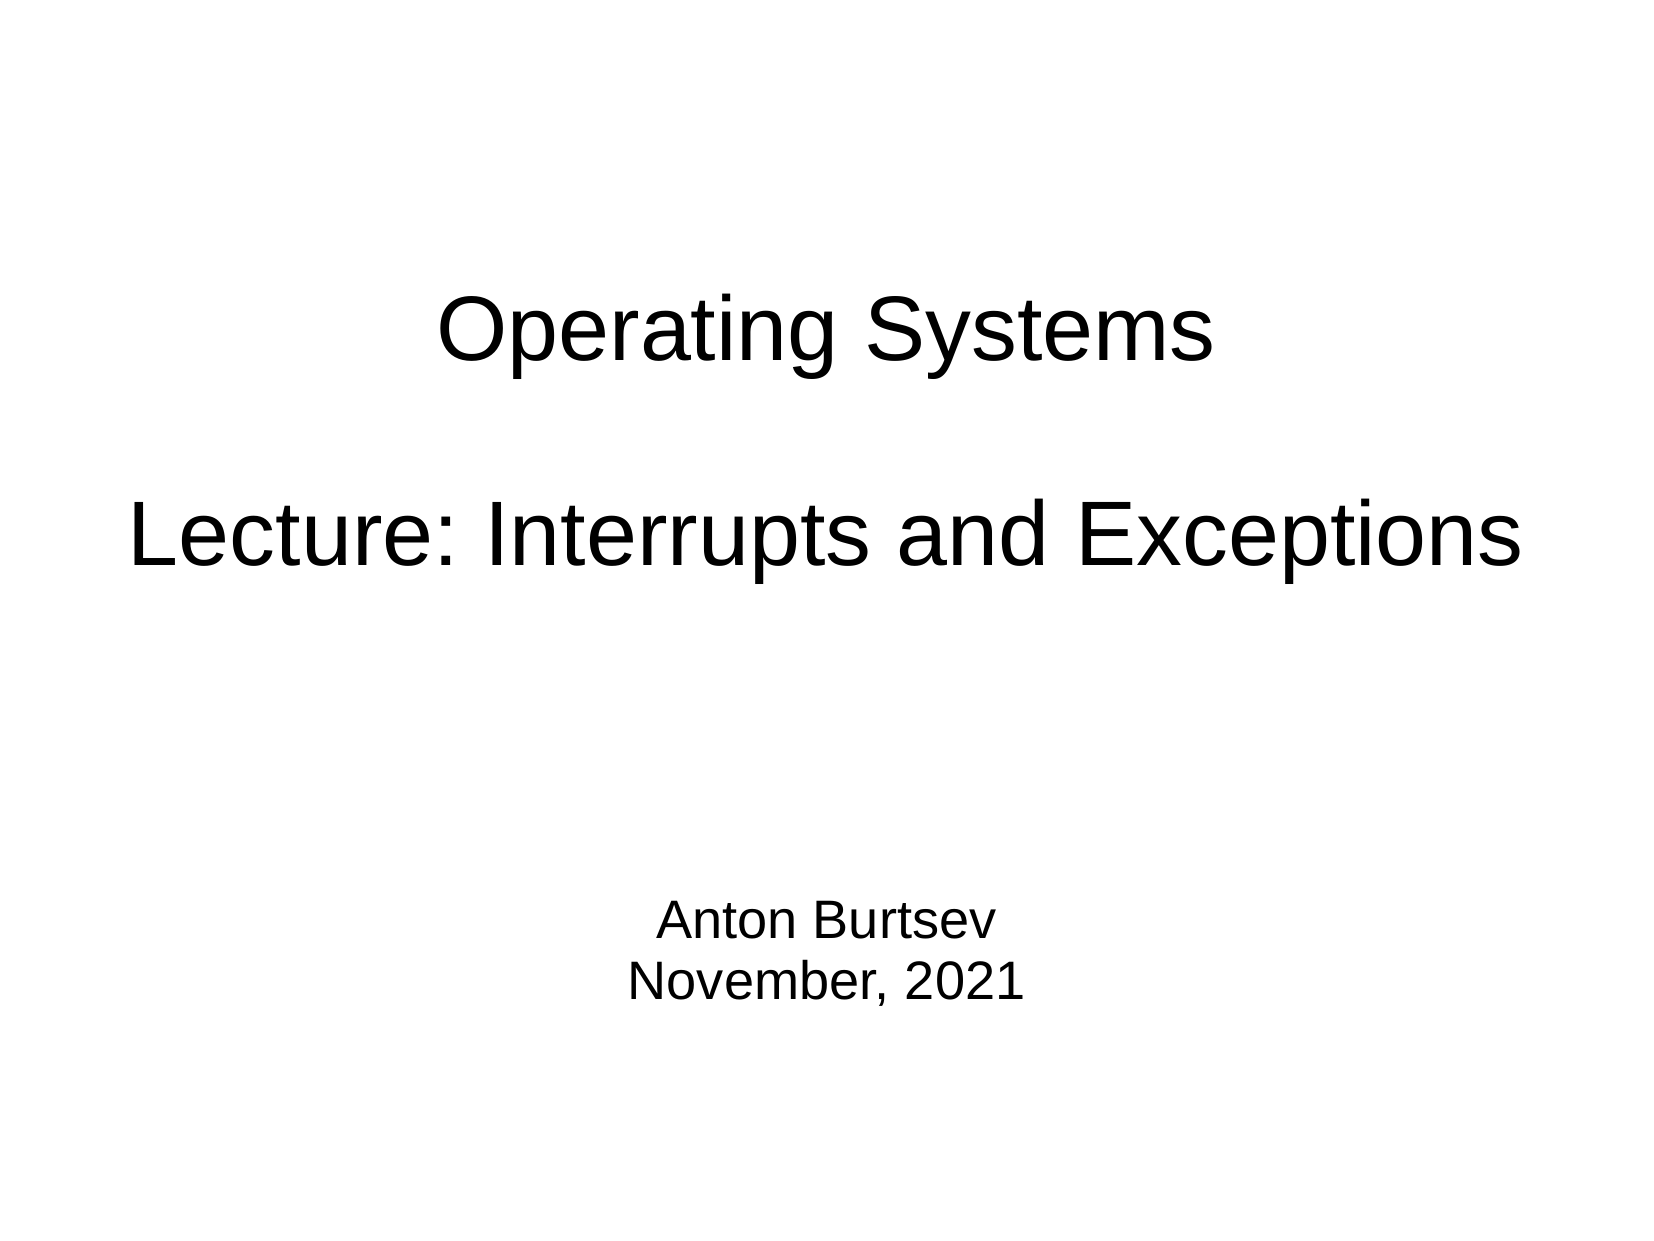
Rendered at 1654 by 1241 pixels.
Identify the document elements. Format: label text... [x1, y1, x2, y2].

subtitle Anton Burtsev November, 2021 [82, 637, 1571, 1109]
title Operating Systems Lecture: Interrupts and Exceptions [82, 113, 1571, 637]
